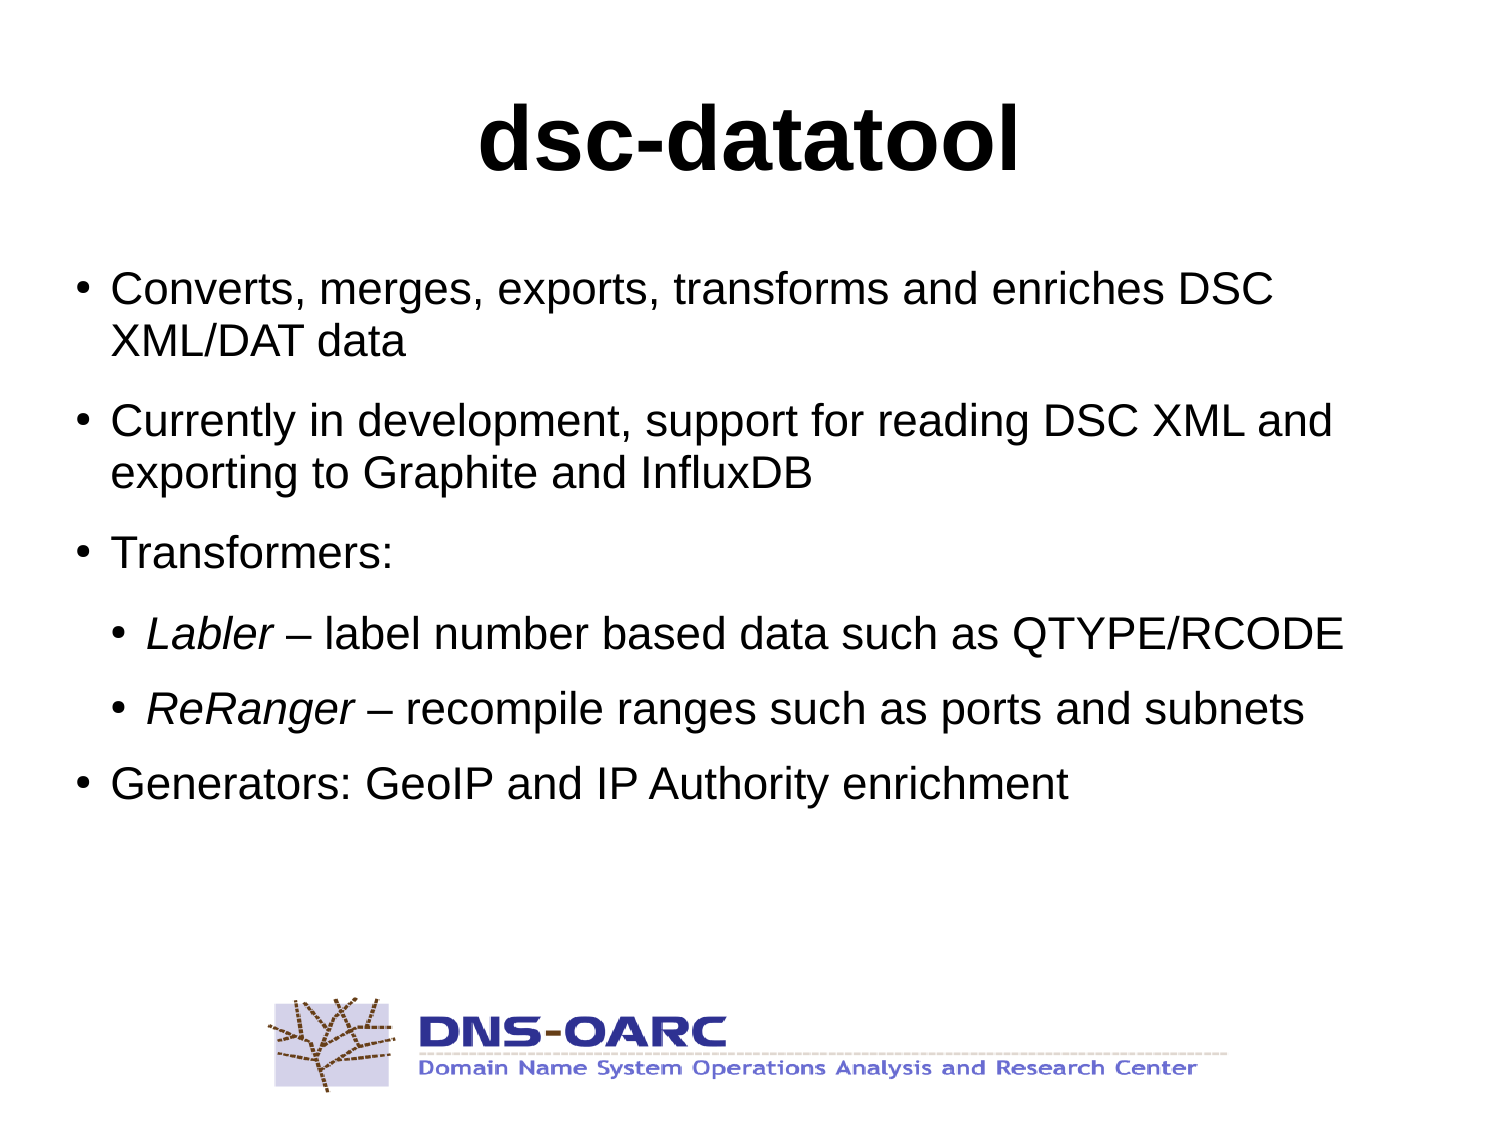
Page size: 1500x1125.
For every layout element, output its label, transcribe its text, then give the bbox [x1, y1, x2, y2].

title dsc-datatool [75, 44, 1425, 233]
picture [214, 991, 1259, 1099]
list Converts, merges, exports, transforms and enriches DSC XML/DAT data Currently in development, support for reading DSC XML and exporting to Graphite and InfluxDB Transformers: Labler – label number based data such as QTYPE/RCODE ReRanger – recompile ranges such as ports and subnets Generators: GeoIP and IP Authority enrichment [75, 263, 1425, 916]
